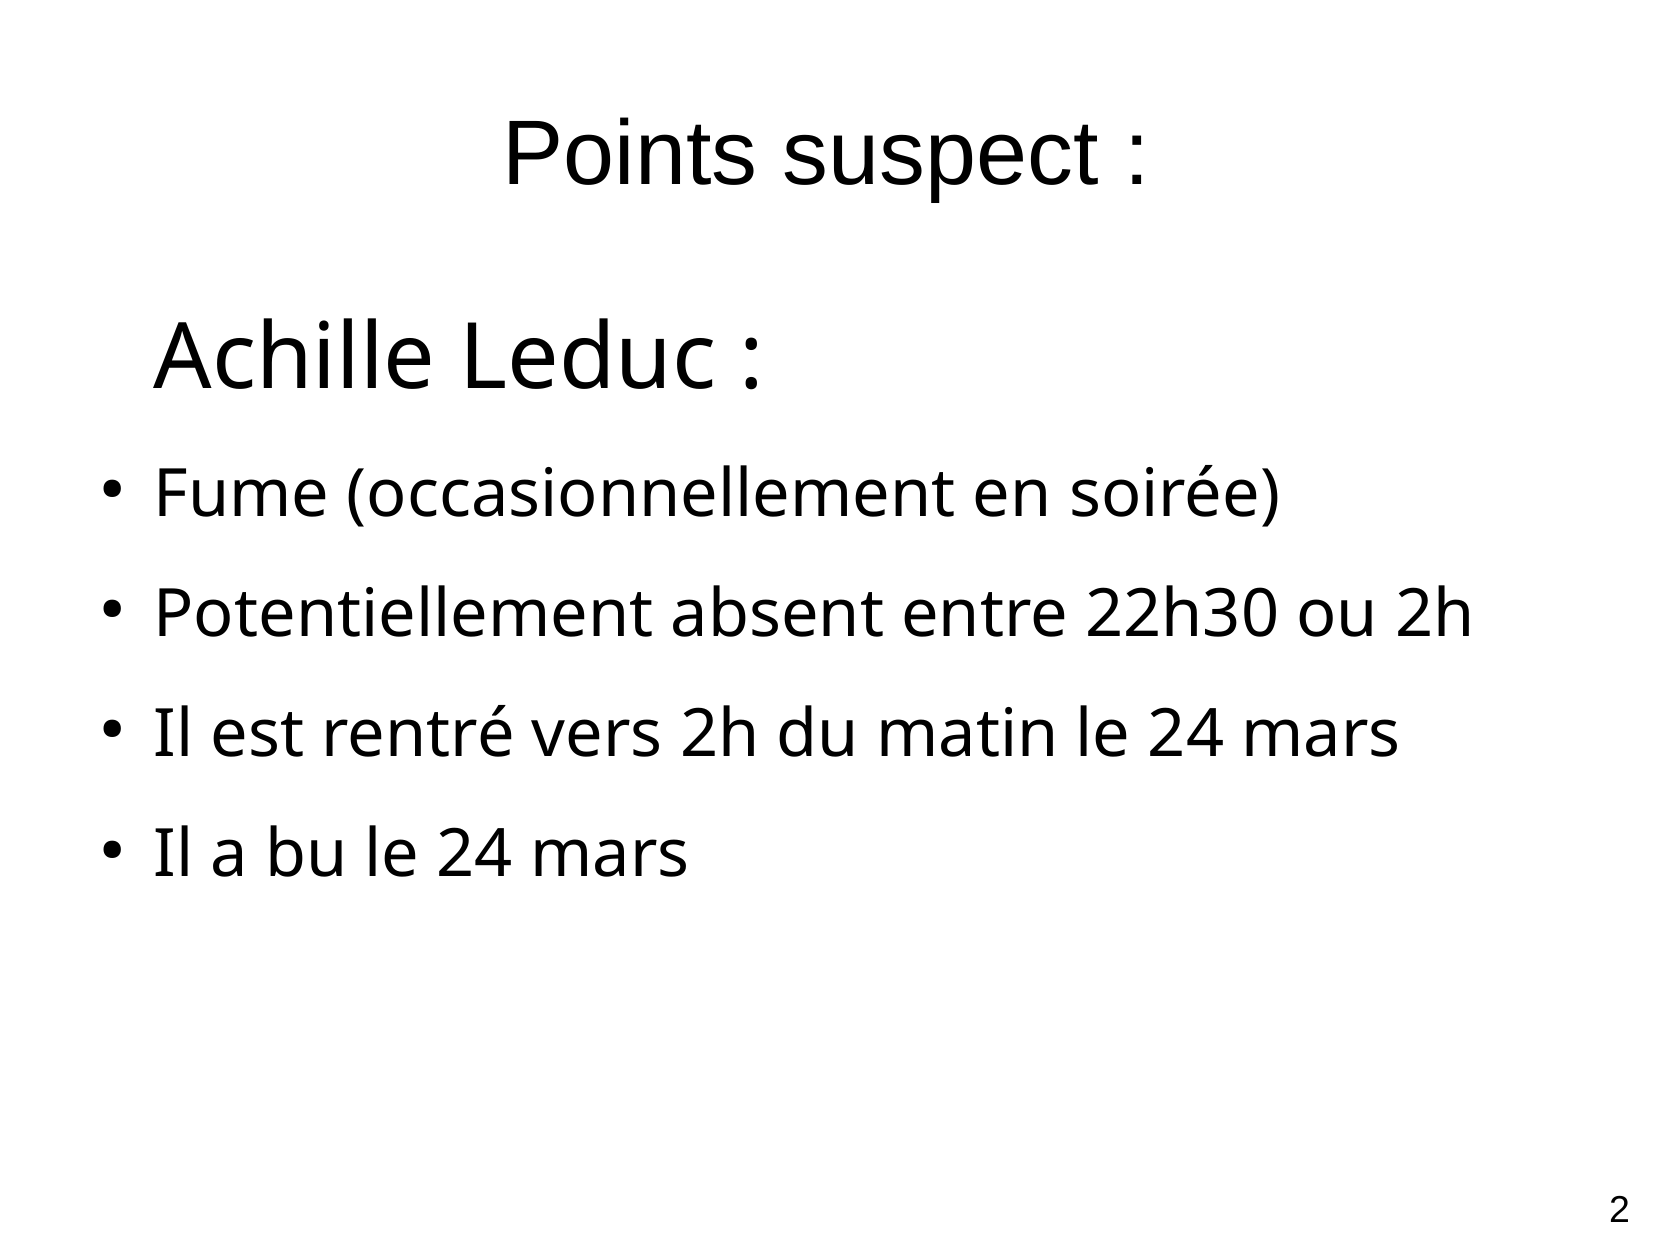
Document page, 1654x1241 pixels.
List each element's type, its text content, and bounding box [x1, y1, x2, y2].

text_box 2 [1594, 1181, 1654, 1238]
title Points suspect : [82, 49, 1571, 257]
list Achille Leduc : Fume (occasionnellement en soirée) Potentiellement absent entre 22h30 ou 2h Il est rentré vers 2h du matin le 24 mars Il a bu le 24 mars [82, 290, 1571, 1109]
